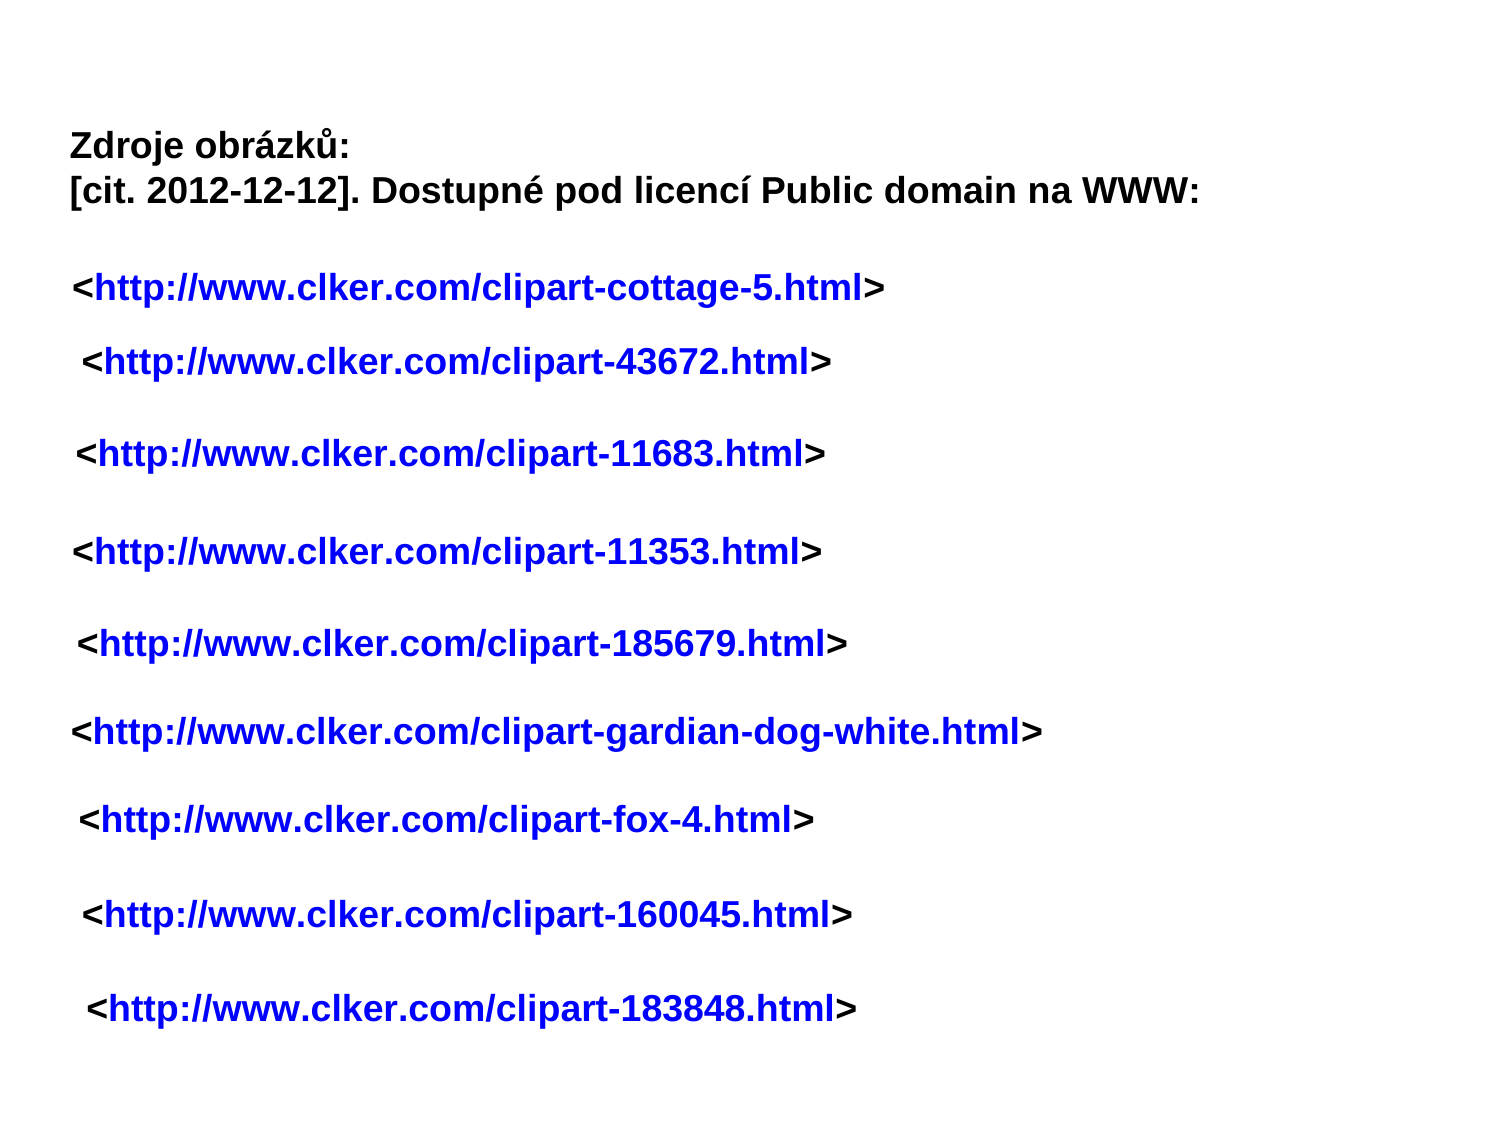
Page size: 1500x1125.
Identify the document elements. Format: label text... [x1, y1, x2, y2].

text_box <http://www.clker.com/clipart-11683.html> [60, 420, 852, 482]
text_box Zdroje obrázků: [cit. 2012-12-12]. Dostupné pod licencí Public domain na WWW: [54, 113, 1500, 219]
text_box <http://www.clker.com/clipart-183848.html> [71, 976, 883, 1037]
text_box <http://www.clker.com/clipart-cottage-5.html> [57, 255, 901, 316]
text_box <http://www.clker.com/clipart-43672.html> [66, 329, 858, 390]
text_box <http://www.clker.com/clipart-11353.html> [57, 519, 849, 580]
text_box <http://www.clker.com/clipart-160045.html> [67, 882, 879, 943]
text_box <http://www.clker.com/clipart-185679.html> [62, 610, 874, 672]
text_box <http://www.clker.com/clipart-gardian-dog-white.html> [55, 698, 1399, 760]
text_box <http://www.clker.com/clipart-fox-4.html> [63, 787, 841, 848]
